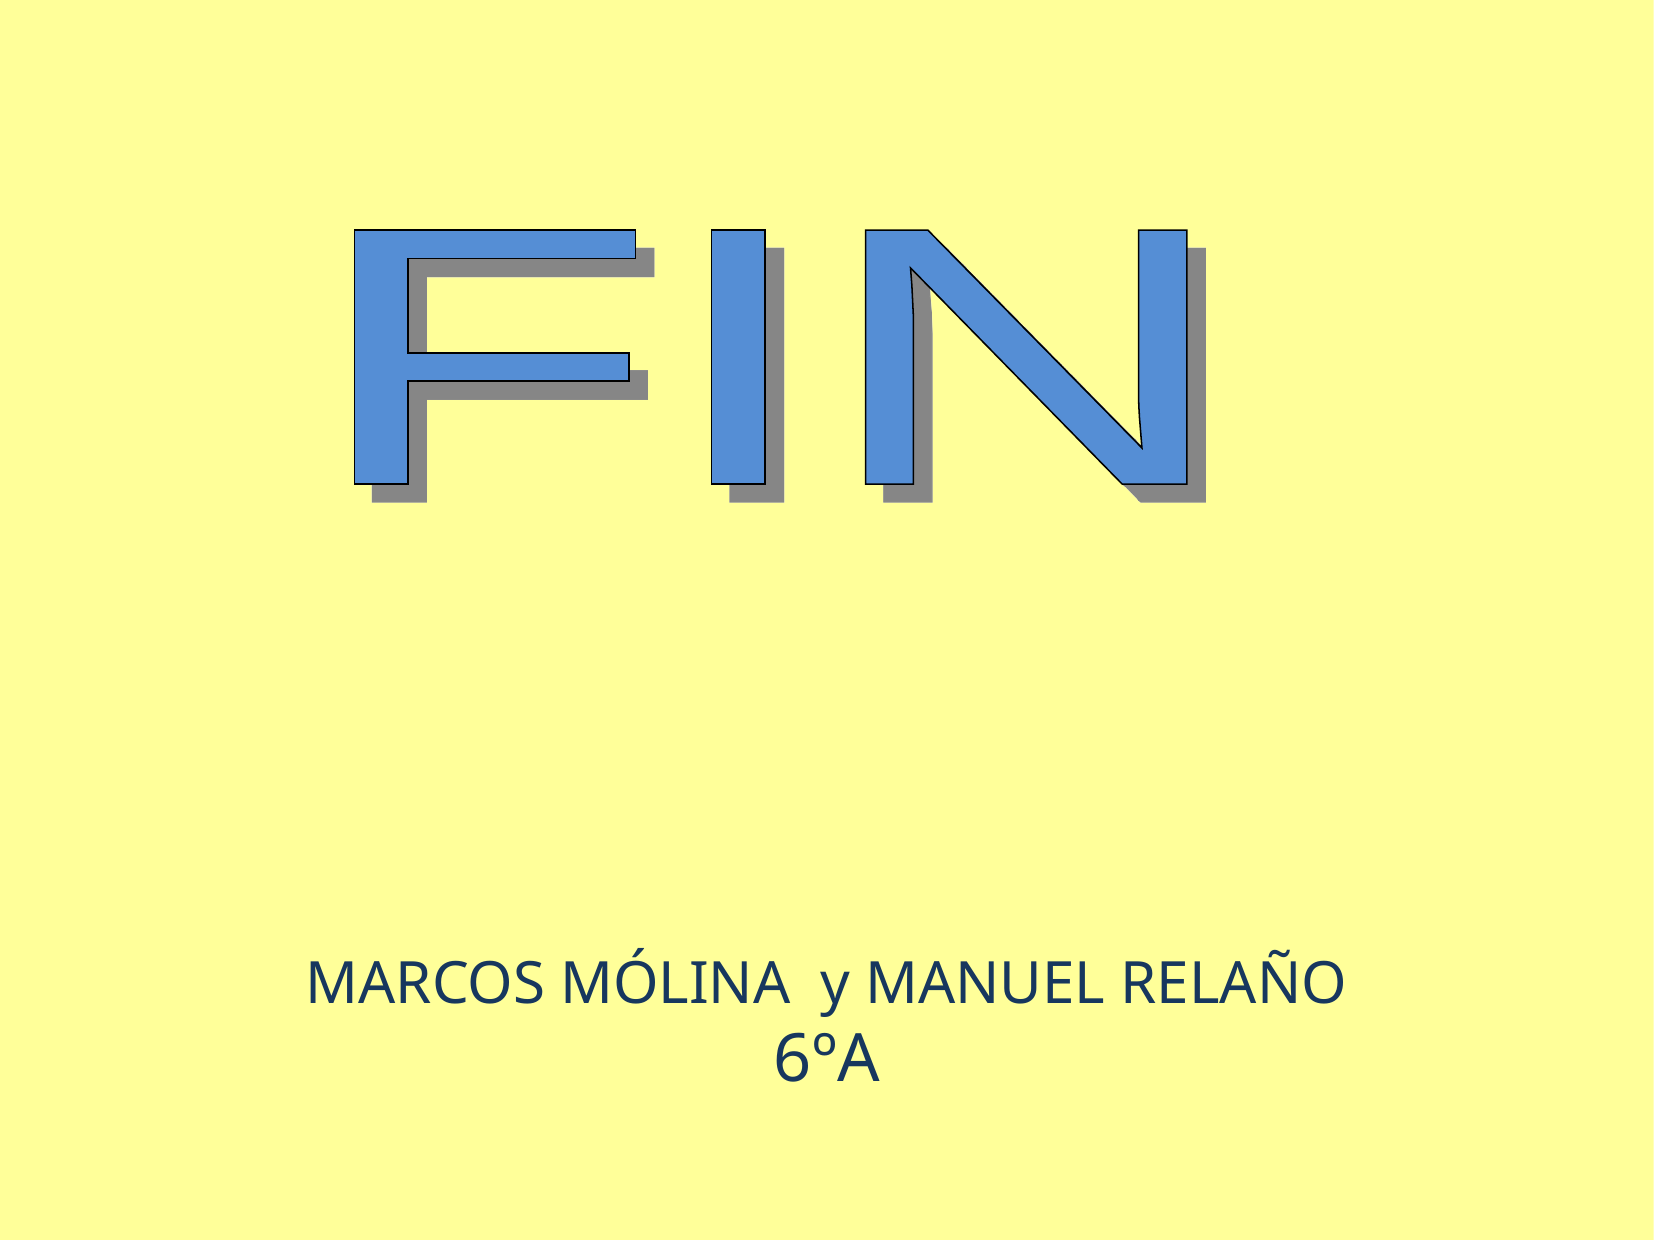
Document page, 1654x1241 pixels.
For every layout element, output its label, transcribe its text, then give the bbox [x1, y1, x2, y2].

text_box FIN [354, 230, 636, 485]
text_box FIN [711, 230, 766, 485]
text_box FIN [865, 230, 1187, 485]
title MARCOS MÓLINA y MANUEL RELAÑO 6ºA [82, 915, 1571, 1125]
